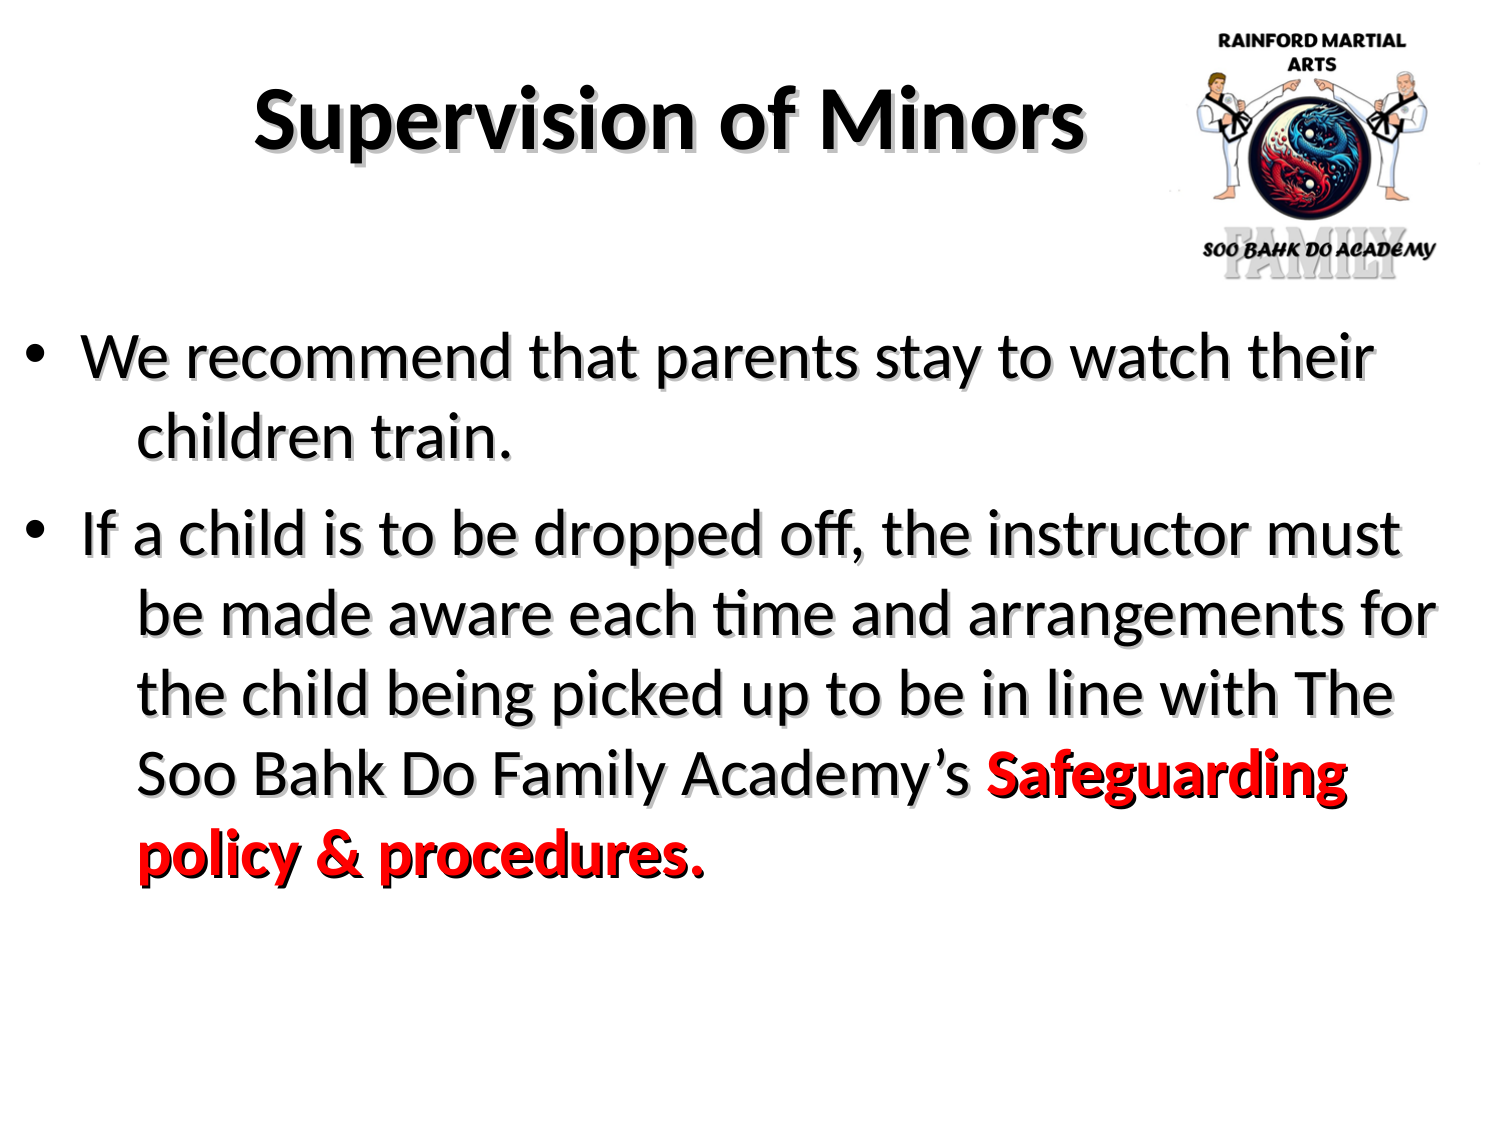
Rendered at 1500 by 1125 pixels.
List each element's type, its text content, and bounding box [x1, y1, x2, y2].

list We recommend that parents stay to watch their children train. If a child is to be dropped off, the instructor must be made aware each time and arrangements for the child being picked up to be in line with The Soo Bahk Do Family Academy’s Safeguarding policy & procedures. [8, 304, 1492, 1055]
picture [1128, 19, 1500, 284]
title Supervision of Minors [0, 19, 1128, 207]
